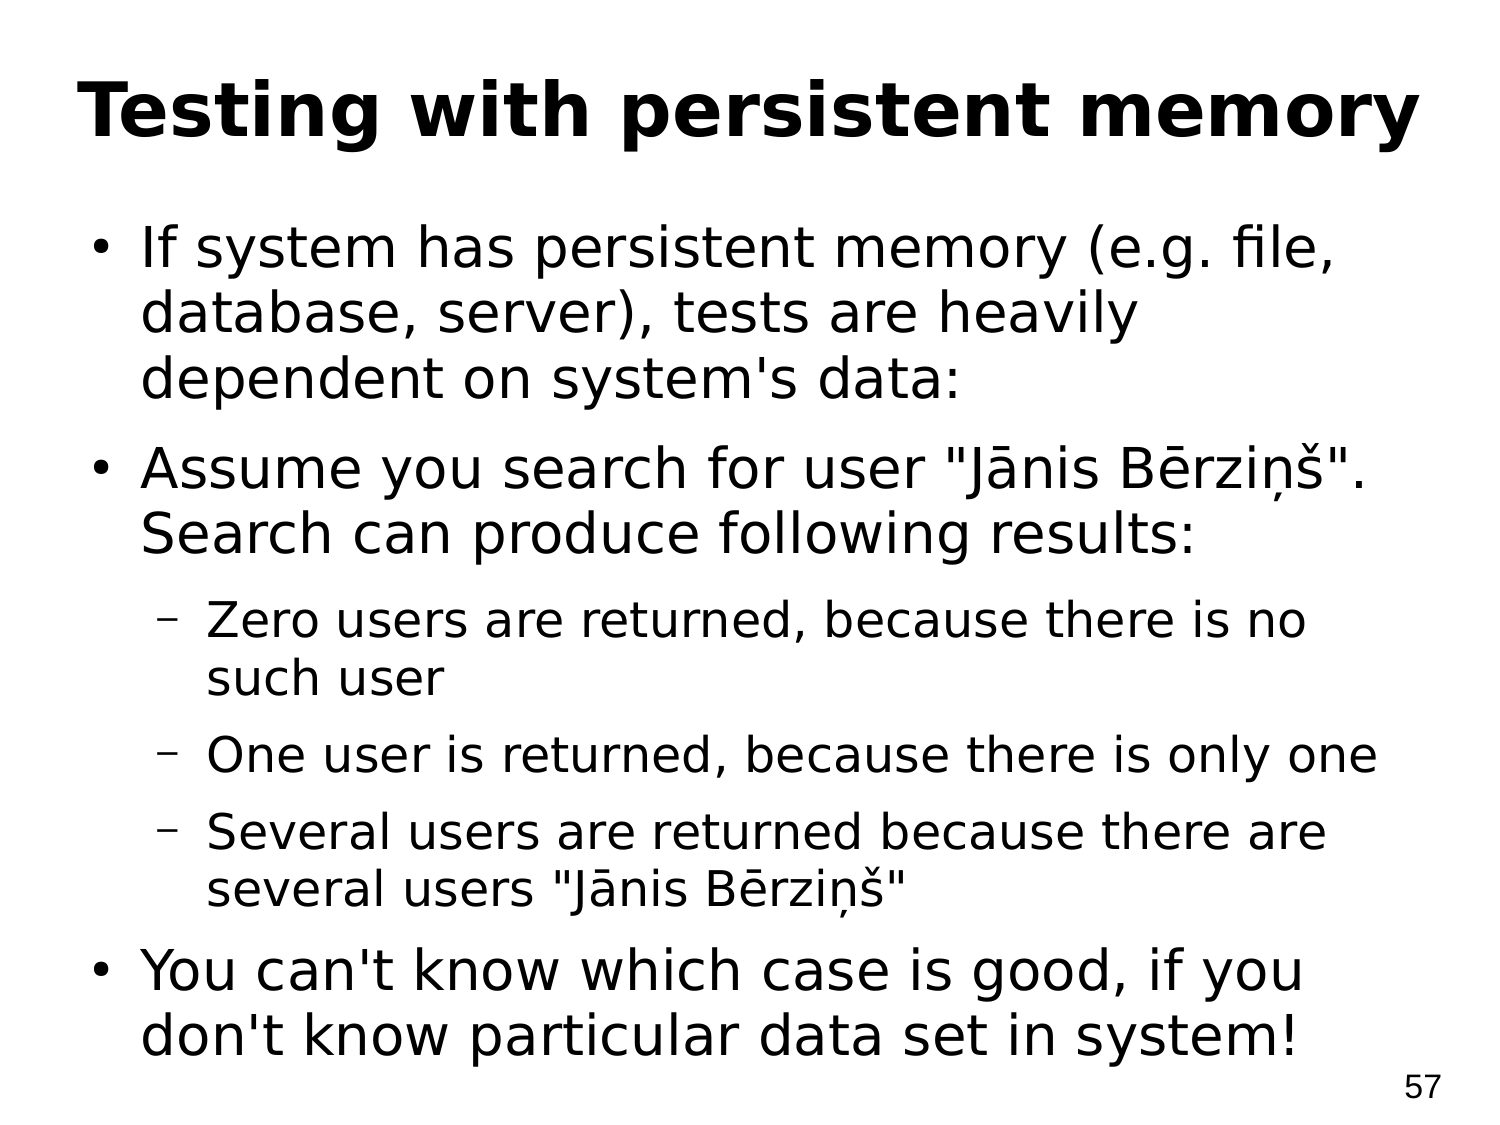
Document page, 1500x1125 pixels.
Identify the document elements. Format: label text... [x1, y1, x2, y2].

title Testing with persistent memory [75, 44, 1425, 177]
list If system has persistent memory (e.g. file, database, server), tests are heavily dependent on system's data: Assume you search for user "Jānis Bērziņš". Search can produce following results: Zero users are returned, because there is no such user One user is returned, because there is only one Several users are returned because there are several users "Jānis Bērziņš" You can't know which case is good, if you don't know particular data set in system! [75, 214, 1395, 1086]
